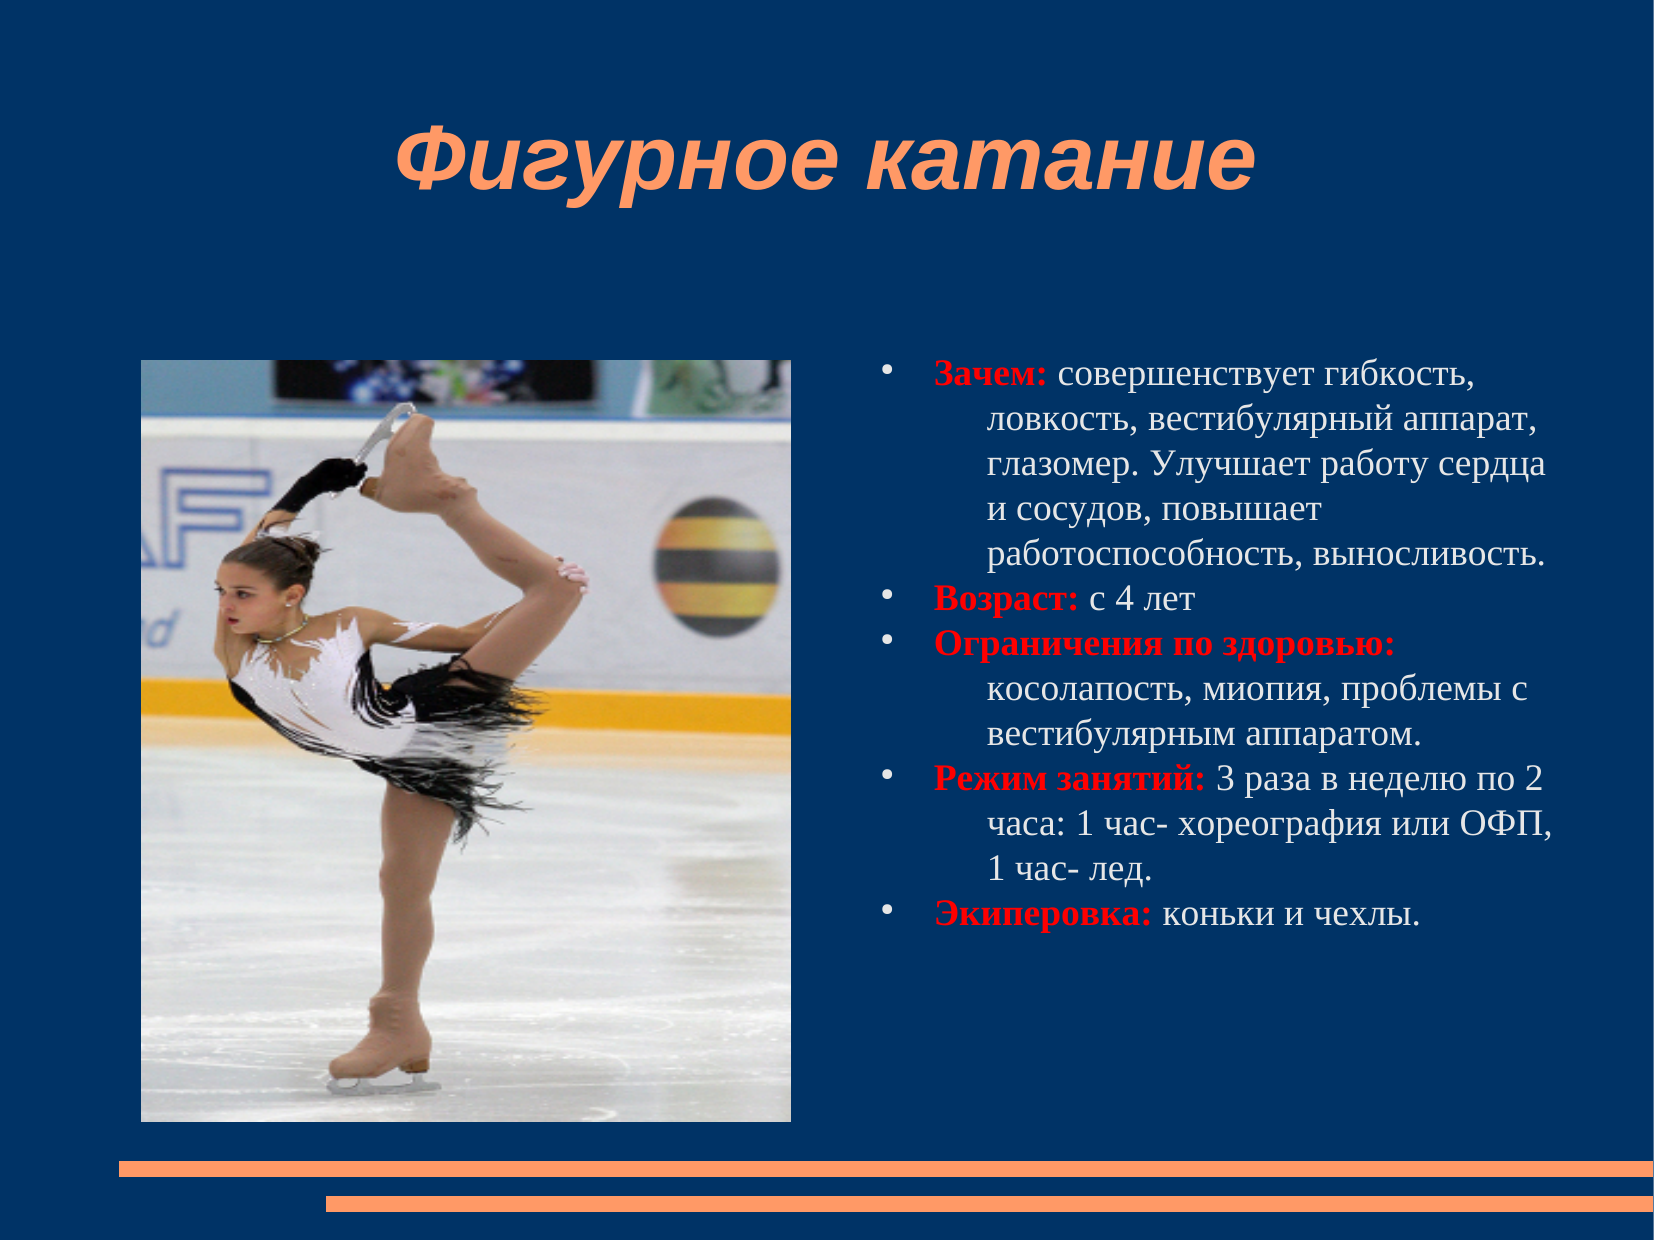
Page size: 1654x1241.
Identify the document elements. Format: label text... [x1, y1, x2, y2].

picture [141, 360, 791, 1122]
title Фигурное катание [82, 56, 1571, 250]
list Зачем: совершенствует гибкость, ловкость, вестибулярный аппарат, глазомер. Улучшает работу сердца и сосудов, повышает работоспособность, выносливость. Возраст: с 4 лет Ограничения по здоровью: косолапость, миопия, проблемы с вестибулярным аппаратом. Режим занятий: 3 раза в неделю по 2 часа: 1 час- хореография или ОФП, 1 час- лед. Экиперовка: коньки и чехлы. [845, 348, 1572, 1094]
